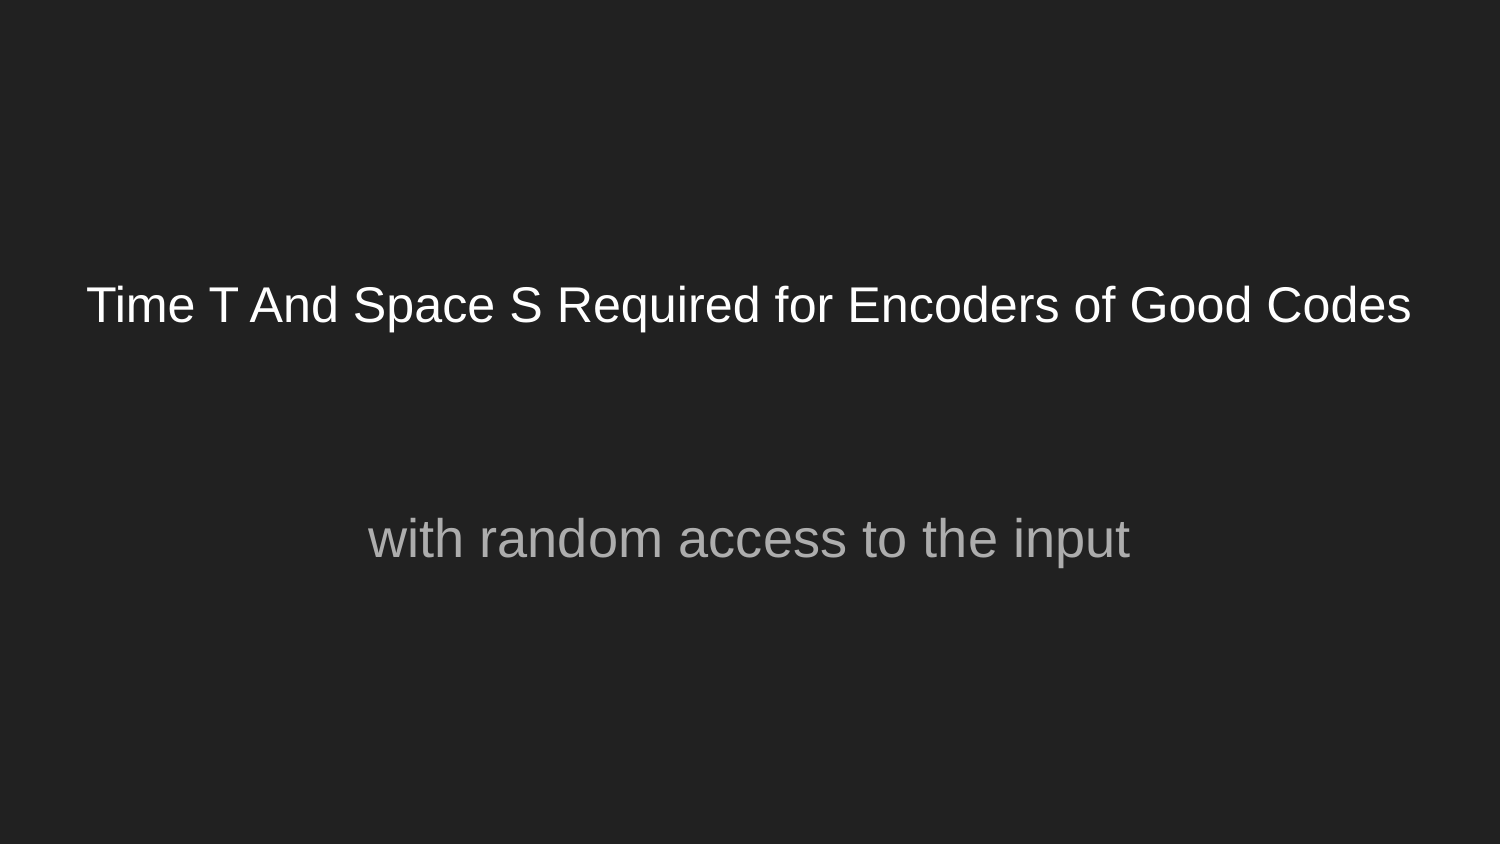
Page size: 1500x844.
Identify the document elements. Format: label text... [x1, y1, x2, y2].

text_box with random access to the input [326, 488, 1174, 584]
title Time T And Space S Required for Encoders of Good Codes [51, 236, 1449, 375]
